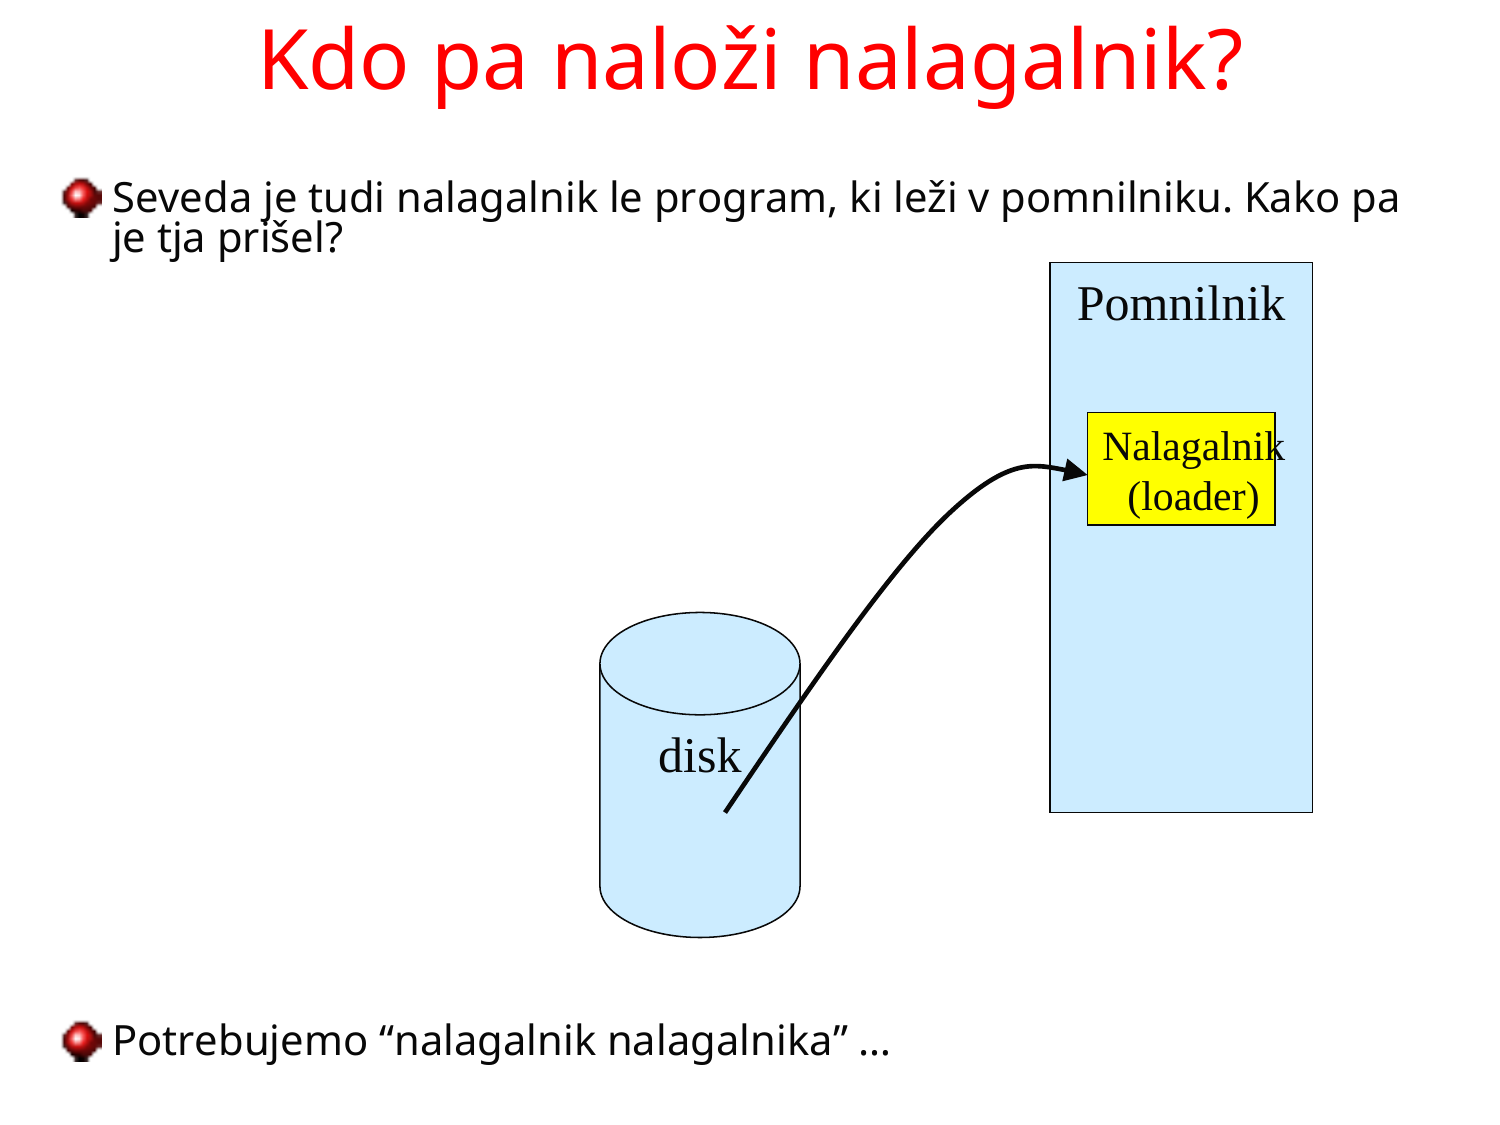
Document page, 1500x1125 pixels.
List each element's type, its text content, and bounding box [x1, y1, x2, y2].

text_box Pomnilnik [1049, 262, 1313, 813]
text_box Nalagalnik (loader) [1087, 412, 1275, 525]
title Kdo pa naloži nalagalnik? [50, 0, 1452, 114]
text_box disk [599, 612, 801, 938]
list Seveda je tudi nalagalnik le program, ki leži v pomnilniku. Kako pa je tja prišel? Potrebujemo “nalagalnik nalagalnika” … [41, 172, 1442, 1101]
